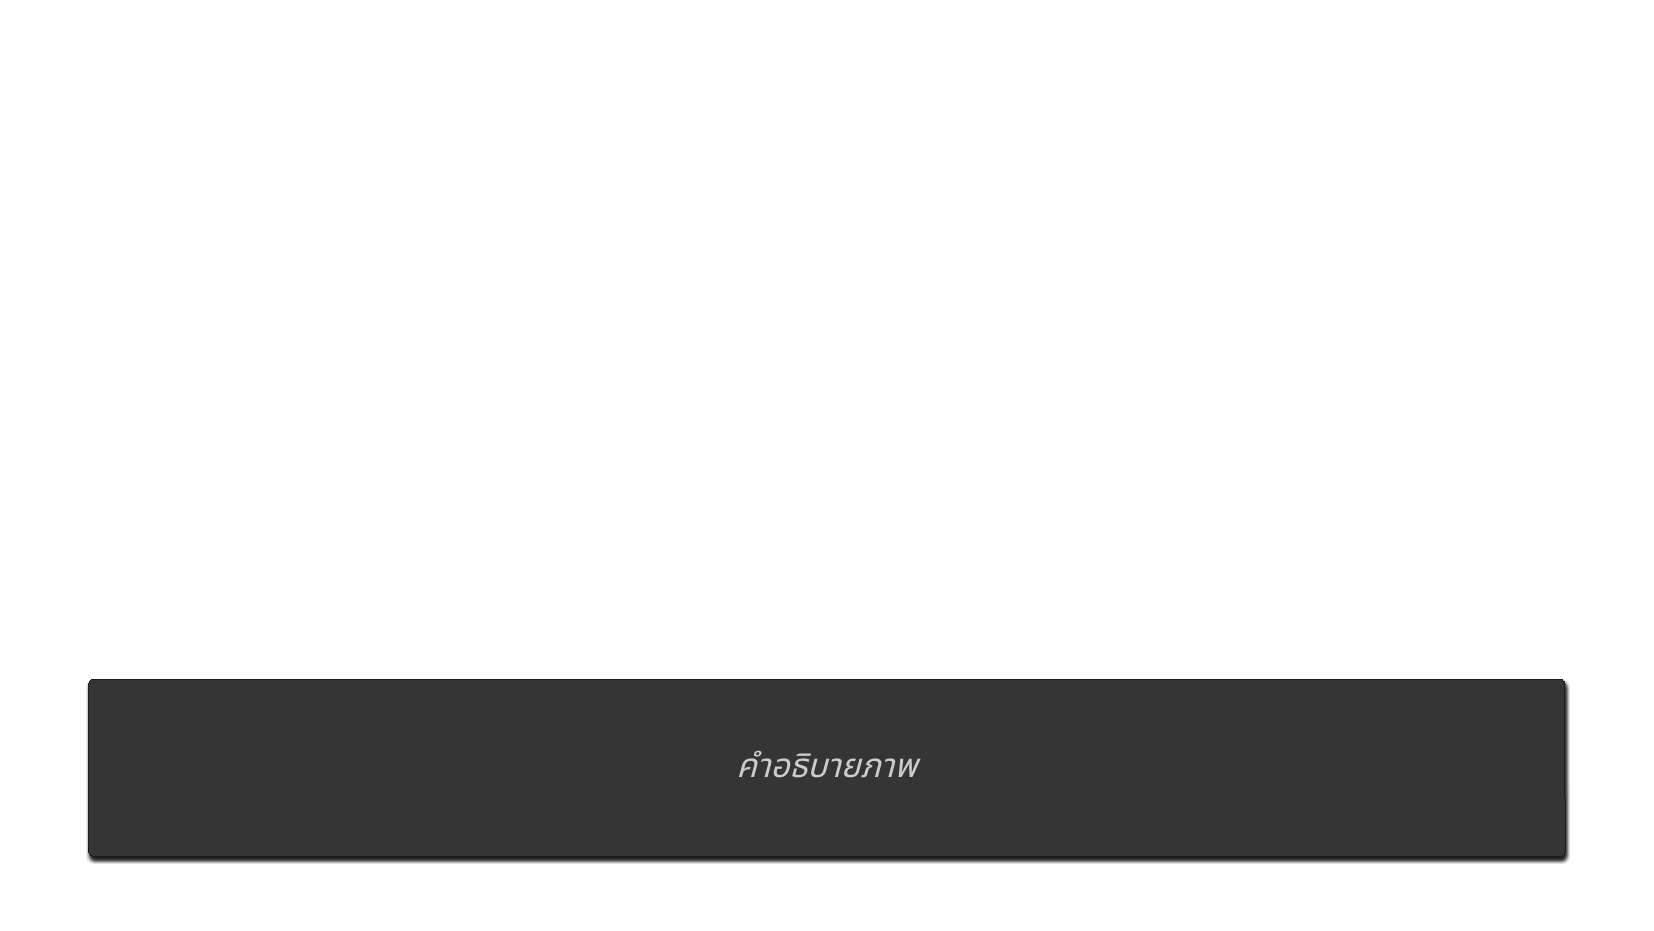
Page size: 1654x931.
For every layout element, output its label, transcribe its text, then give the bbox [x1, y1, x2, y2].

text_box คำอธิบายภาพ [88, 679, 1566, 857]
